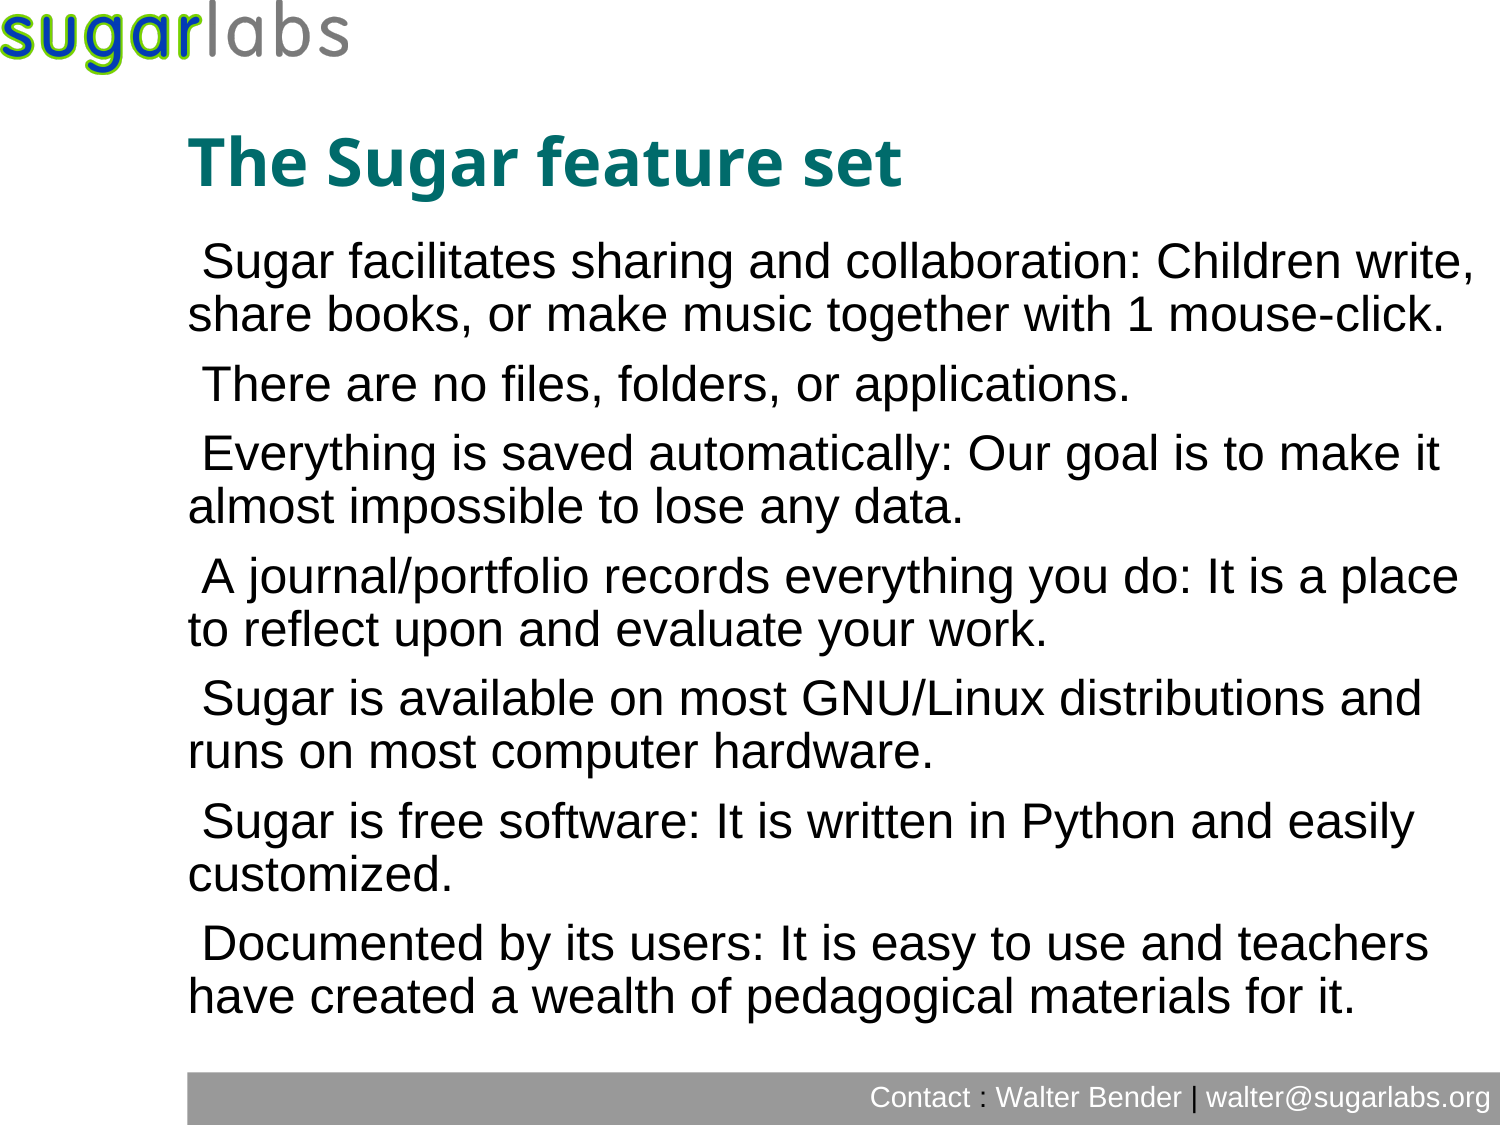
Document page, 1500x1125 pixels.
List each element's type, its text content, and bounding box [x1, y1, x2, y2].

subtitle Sugar facilitates sharing and collaboration: Children write, share books, or make music together with 1 mouse-click. There are no files, folders, or applications. Everything is saved automatically: Our goal is to make it almost impossible to lose any data. A journal/portfolio records everything you do: It is a place to reflect upon and evaluate your work. Sugar is available on most GNU/Linux distributions and runs on most computer hardware. Sugar is free software: It is written in Python and easily customized. Documented by its users: It is easy to use and teachers have created a wealth of pedagogical materials for it. [187, 234, 1500, 1026]
title The Sugar feature set [187, 82, 1500, 225]
picture [0, 0, 348, 75]
